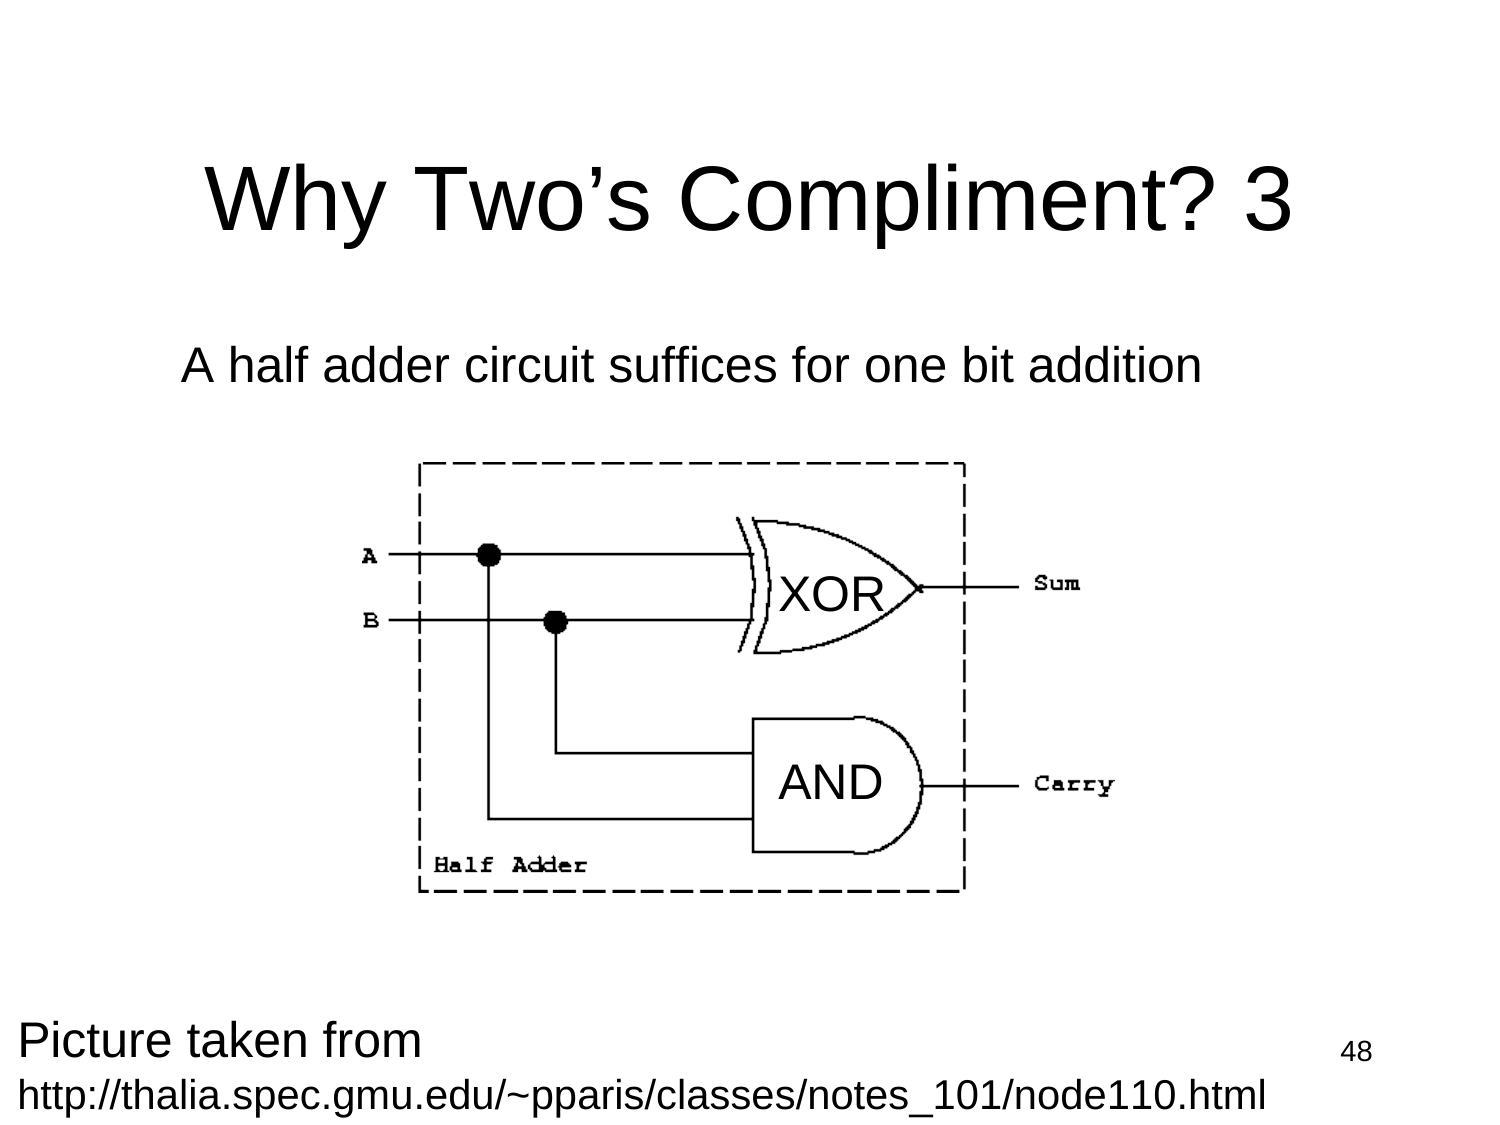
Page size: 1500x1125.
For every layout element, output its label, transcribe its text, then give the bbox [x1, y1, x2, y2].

text_box AND [763, 742, 899, 818]
title Why Two’s Compliment? 3 [112, 99, 1388, 288]
text_box A half adder circuit suffices for one bit addition [166, 324, 1219, 401]
text_box Picture taken from http://thalia.spec.gmu.edu/~pparis/classes/notes_101/node110.html [2, 999, 1283, 1125]
text_box XOR [763, 553, 902, 630]
picture [362, 462, 1115, 893]
text_box <number> [1283, 1025, 1388, 1101]
